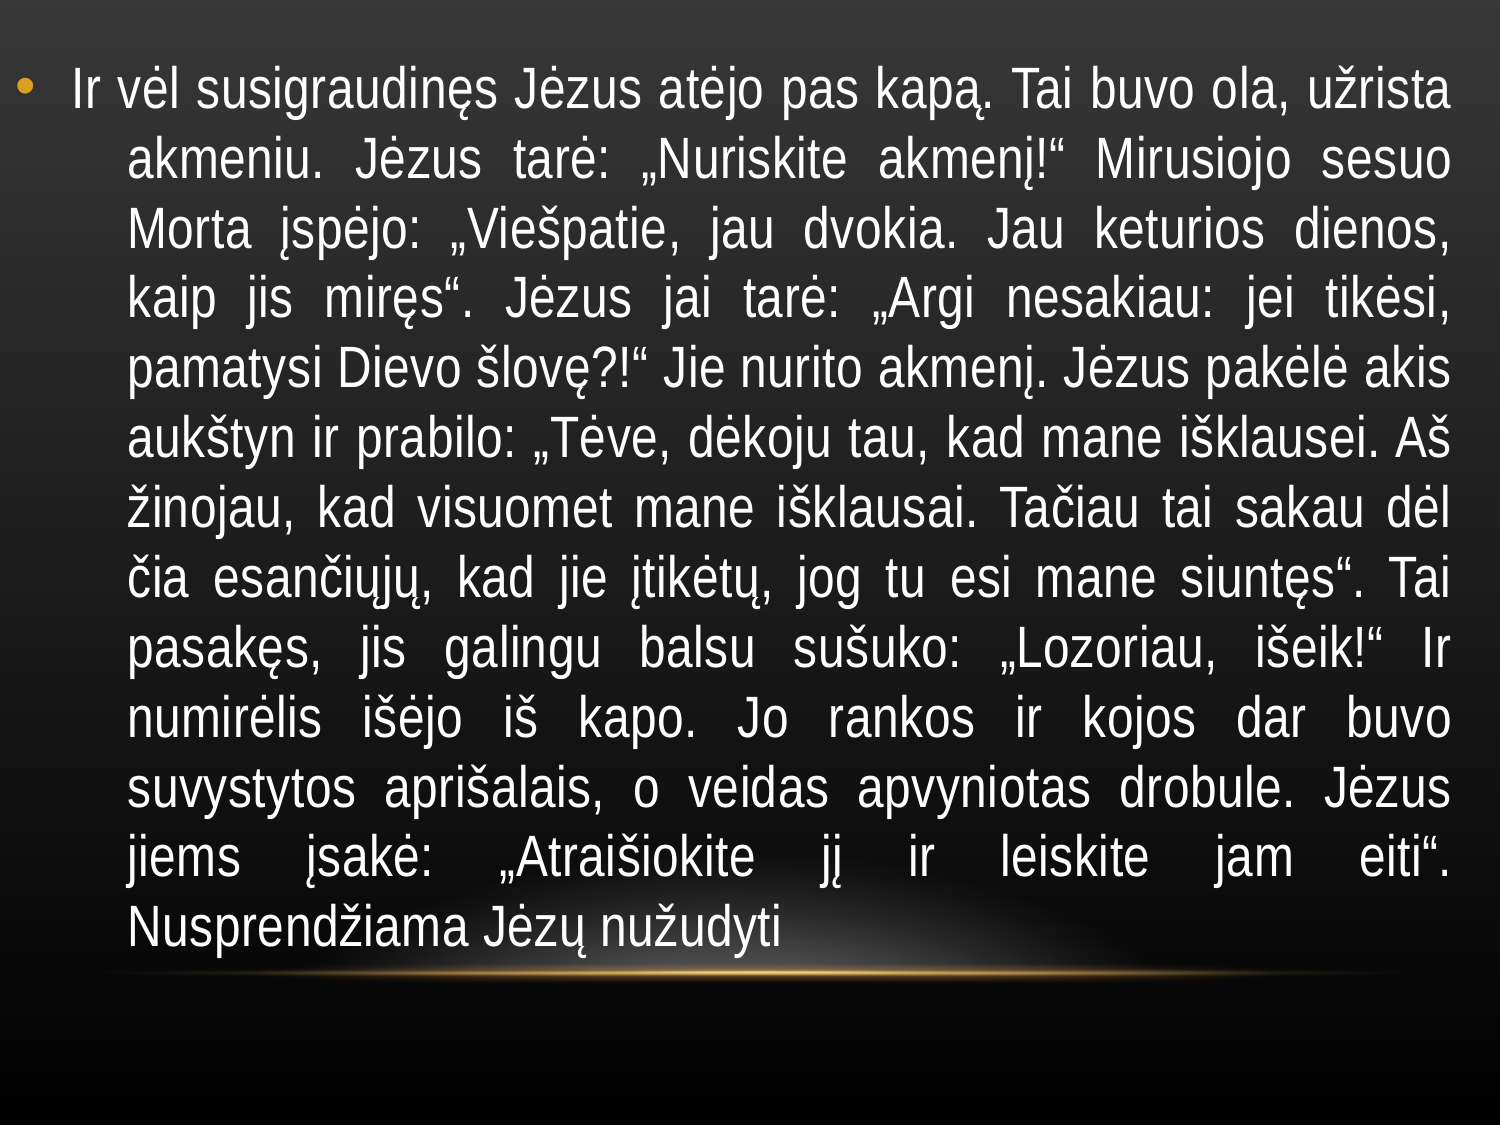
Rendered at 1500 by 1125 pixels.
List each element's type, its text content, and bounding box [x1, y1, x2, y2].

list Ir vėl susigraudinęs Jėzus atėjo pas kapą. Tai buvo ola, užrista akmeniu. Jėzus tarė: „Nuriskite akmenį!“ Mirusiojo sesuo Morta įspėjo: „Viešpatie, jau dvokia. Jau keturios dienos, kaip jis miręs“. Jėzus jai tarė: „Argi nesakiau: jei tikėsi, pamatysi Dievo šlovę?!“ Jie nurito akmenį. Jėzus pakėlė akis aukštyn ir prabilo: „Tėve, dėkoju tau, kad mane išklausei. Aš žinojau, kad visuomet mane išklausai. Tačiau tai sakau dėl čia esančiųjų, kad jie įtikėtų, jog tu esi mane siuntęs“. Tai pasakęs, jis galingu balsu sušuko: „Lozoriau, išeik!“ Ir numirėlis išėjo iš kapo. Jo rankos ir kojos dar buvo suvystytos aprišalais, o veidas apvyniotas drobule. Jėzus jiems įsakė: „Atraišiokite jį ir leiskite jam eiti“. Nusprendžiama Jėzų nužudyti [0, 42, 1471, 1106]
